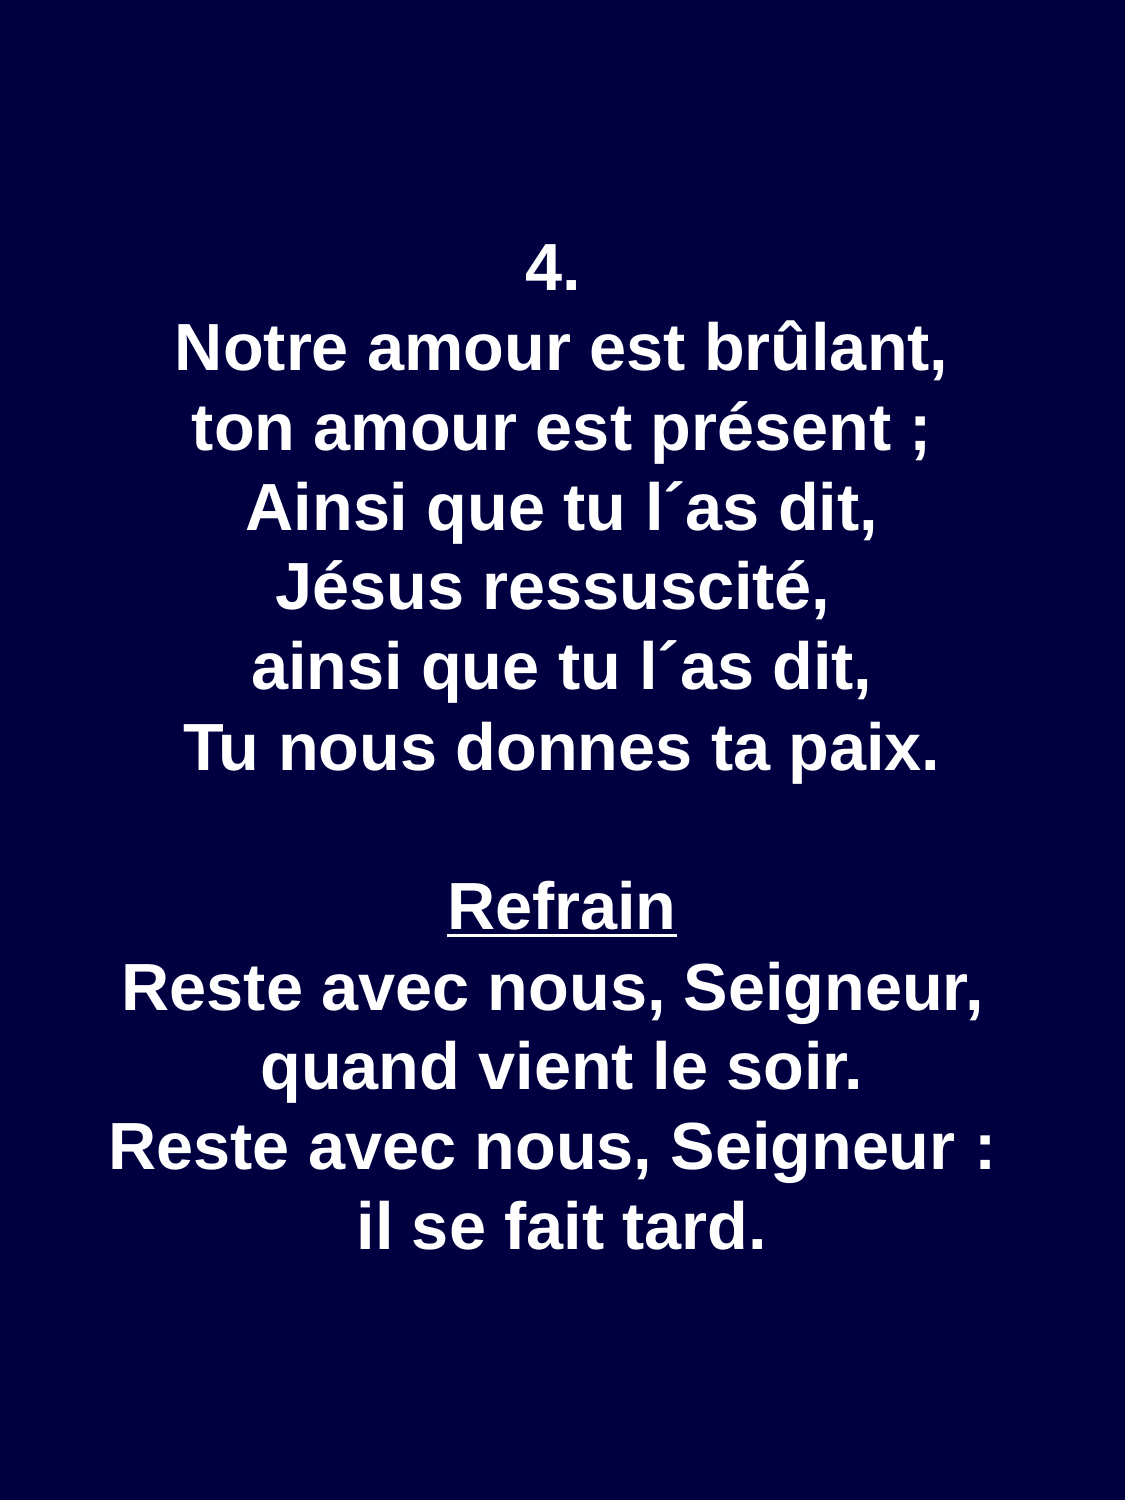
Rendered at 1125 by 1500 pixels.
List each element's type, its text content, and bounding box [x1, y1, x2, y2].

text_box 4. Notre amour est brûlant, ton amour est présent ; Ainsi que tu l´as dit, Jésus ressuscité, ainsi que tu l´as dit, Tu nous donnes ta paix. Refrain Reste avec nous, Seigneur, quand vient le soir. Reste avec nous, Seigneur : il se fait tard. [0, 171, 1125, 1446]
